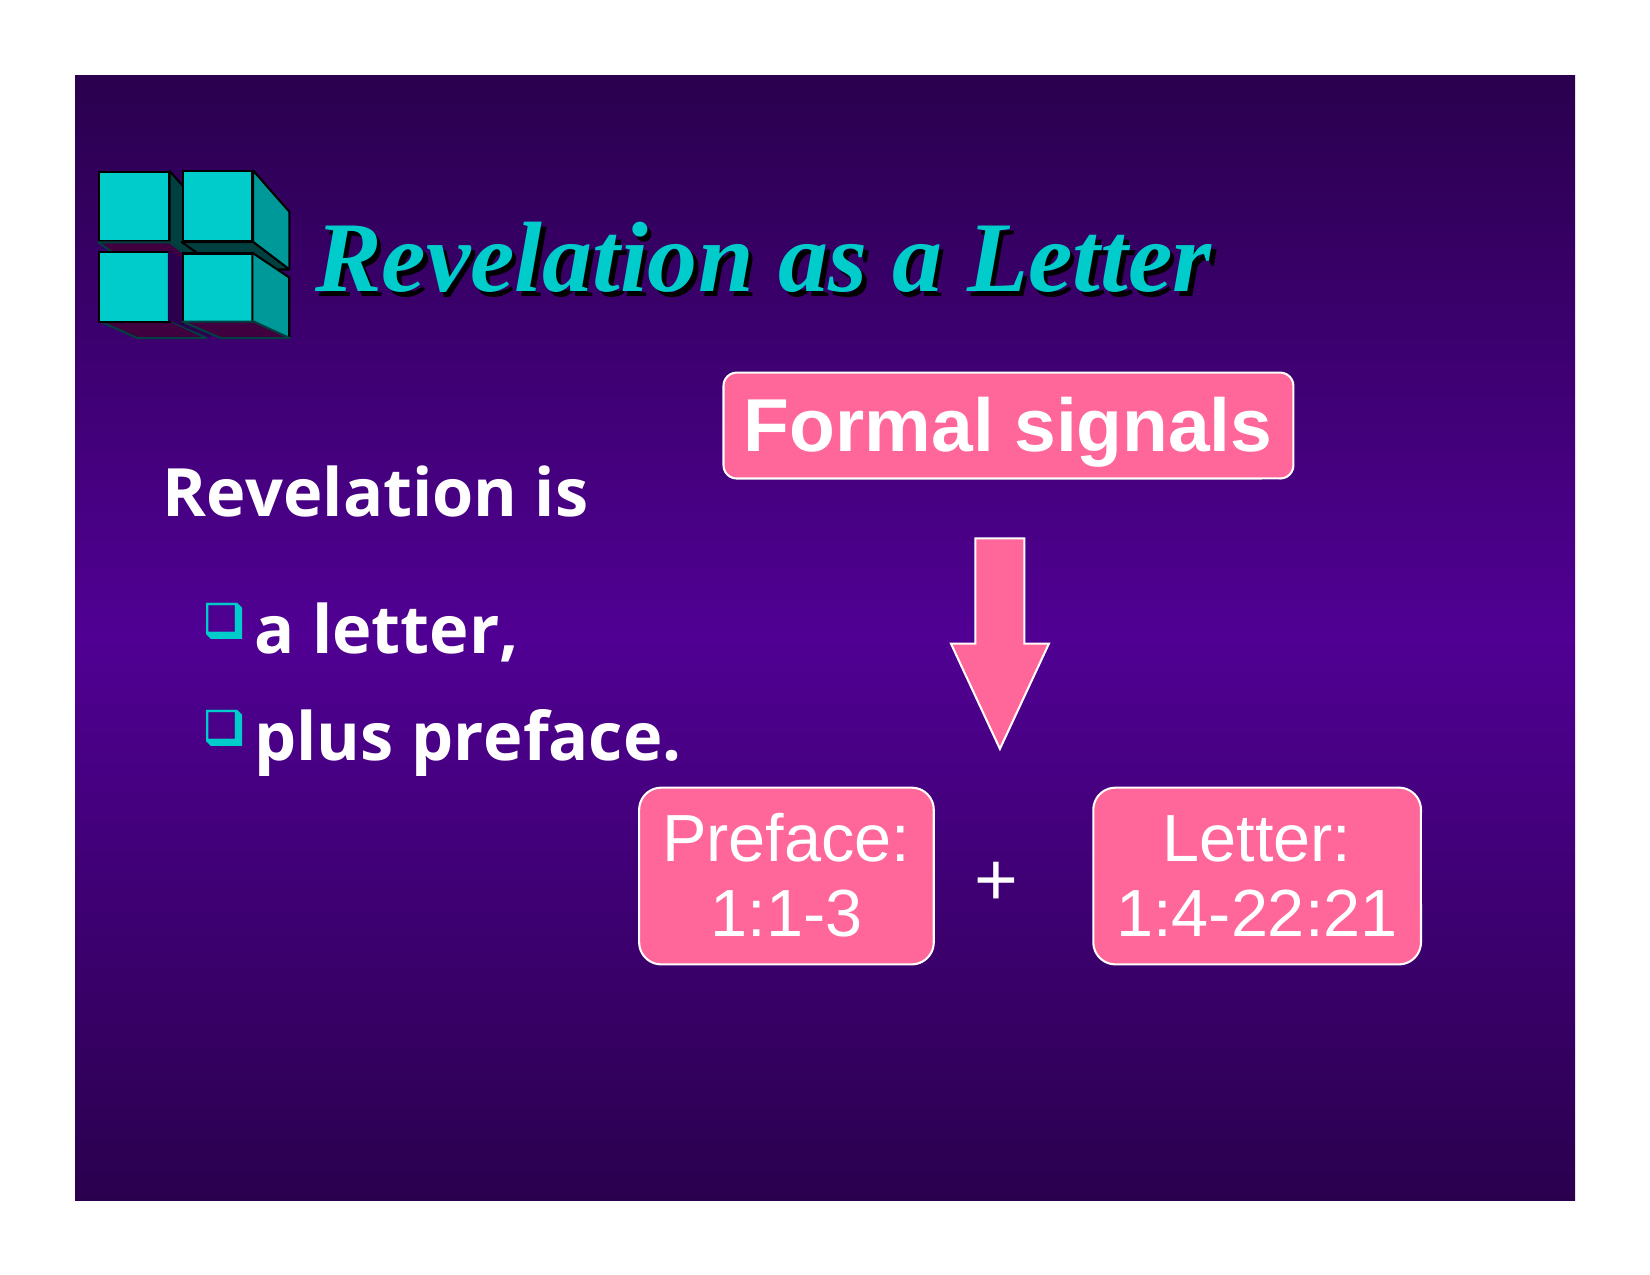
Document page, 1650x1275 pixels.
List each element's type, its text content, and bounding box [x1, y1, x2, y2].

text_box + [960, 830, 1034, 929]
text_box Revelation is [147, 437, 672, 543]
text_box Preface: 1:1-3 [639, 787, 934, 965]
text_box Letter: 1:4-22:21 [1093, 787, 1421, 965]
title Revelation as a Letter [299, 153, 1463, 363]
text_box [950, 538, 1049, 749]
text_box Formal signals [723, 372, 1294, 479]
list a letter, plus preface. [187, 574, 713, 925]
